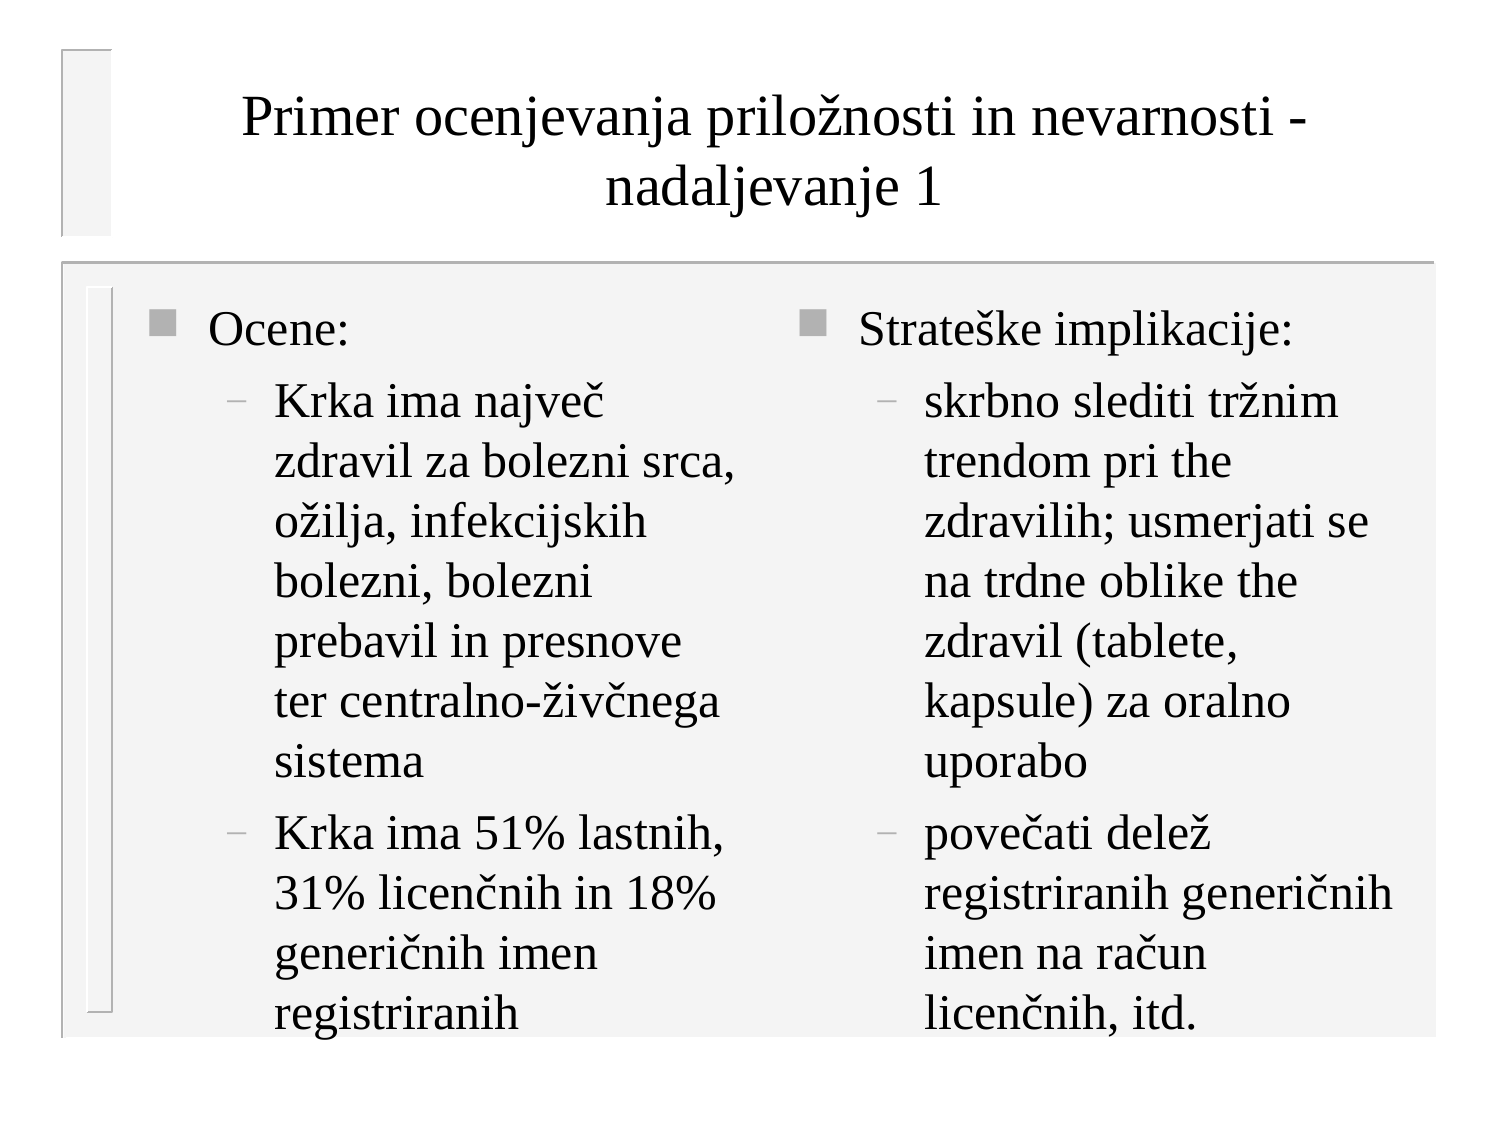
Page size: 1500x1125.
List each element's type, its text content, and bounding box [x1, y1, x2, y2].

list Strateške implikacije: skrbno slediti tržnim trendom pri the zdravilih; usmerjati se na trdne oblike the zdravil (tablete, kapsule) za oralno uporabo povečati delež registriranih generičnih imen na račun licenčnih, itd. [787, 287, 1413, 1048]
list Ocene: Krka ima največ zdravil za bolezni srca, ožilja, infekcijskih bolezni, bolezni prebavil in presnove ter centralno-živčnega sistema Krka ima 51% lastnih, 31% licenčnih in 18% generičnih imen registriranih [137, 287, 763, 1048]
title Primer ocenjevanja priložnosti in nevarnosti - nadaljevanje 1 [137, 56, 1413, 238]
